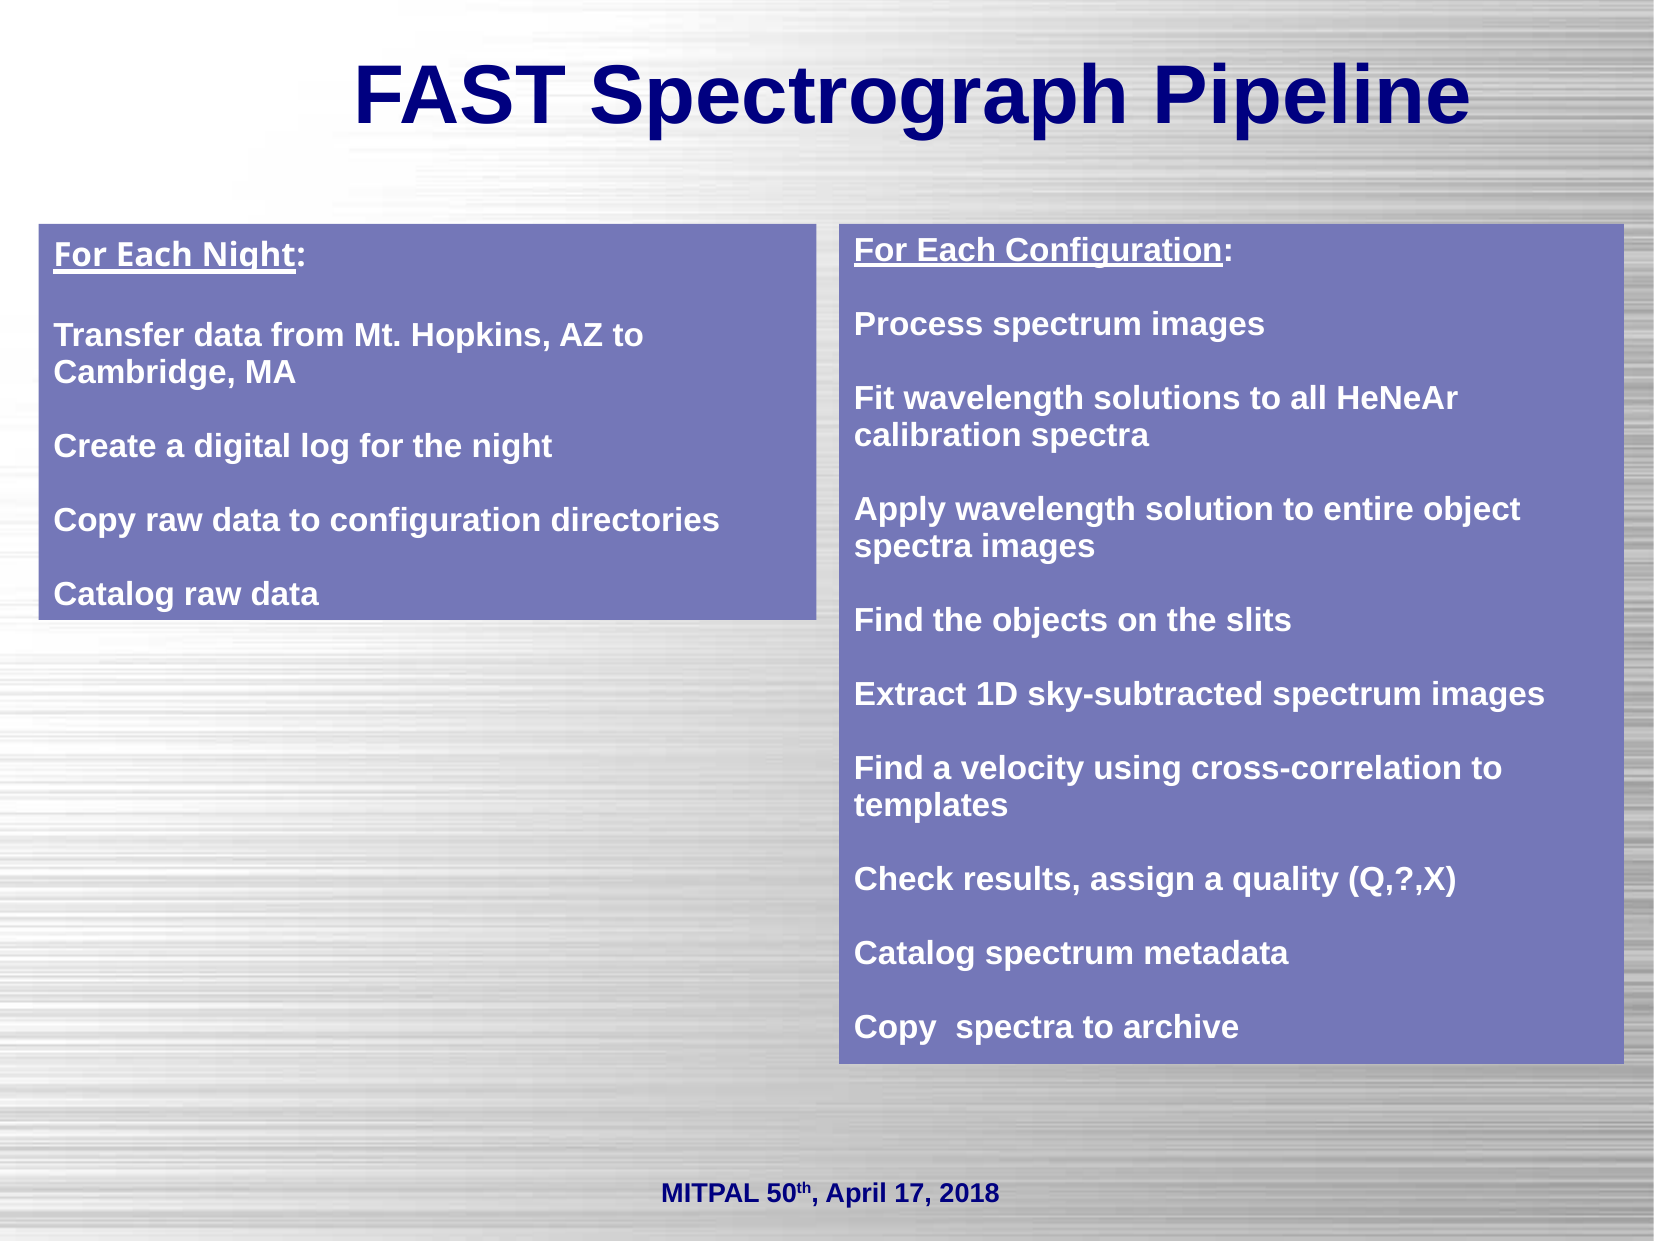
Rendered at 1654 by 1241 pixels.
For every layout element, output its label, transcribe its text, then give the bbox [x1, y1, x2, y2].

picture [0, 0, 1654, 1241]
text_box For Each Night: Transfer data from Mt. Hopkins, AZ to Cambridge, MA Create a digital log for the night Copy raw data to configuration directories Catalog raw data [38, 223, 817, 605]
text_box For Each Configuration: Process spectrum images Fit wavelength solutions to all HeNeAr calibration spectra Apply wavelength solution to entire object spectra images Find the objects on the slits Extract 1D sky-subtracted spectrum images Find a velocity using cross-correlation to templates Check results, assign a quality (Q,?,X) Catalog spectrum metadata Copy spectra to archive [839, 223, 1624, 1064]
text_box FAST Spectrograph Pipeline [116, 41, 1654, 168]
text_box MITPAL 50th, April 17, 2018 [646, 1170, 1015, 1218]
